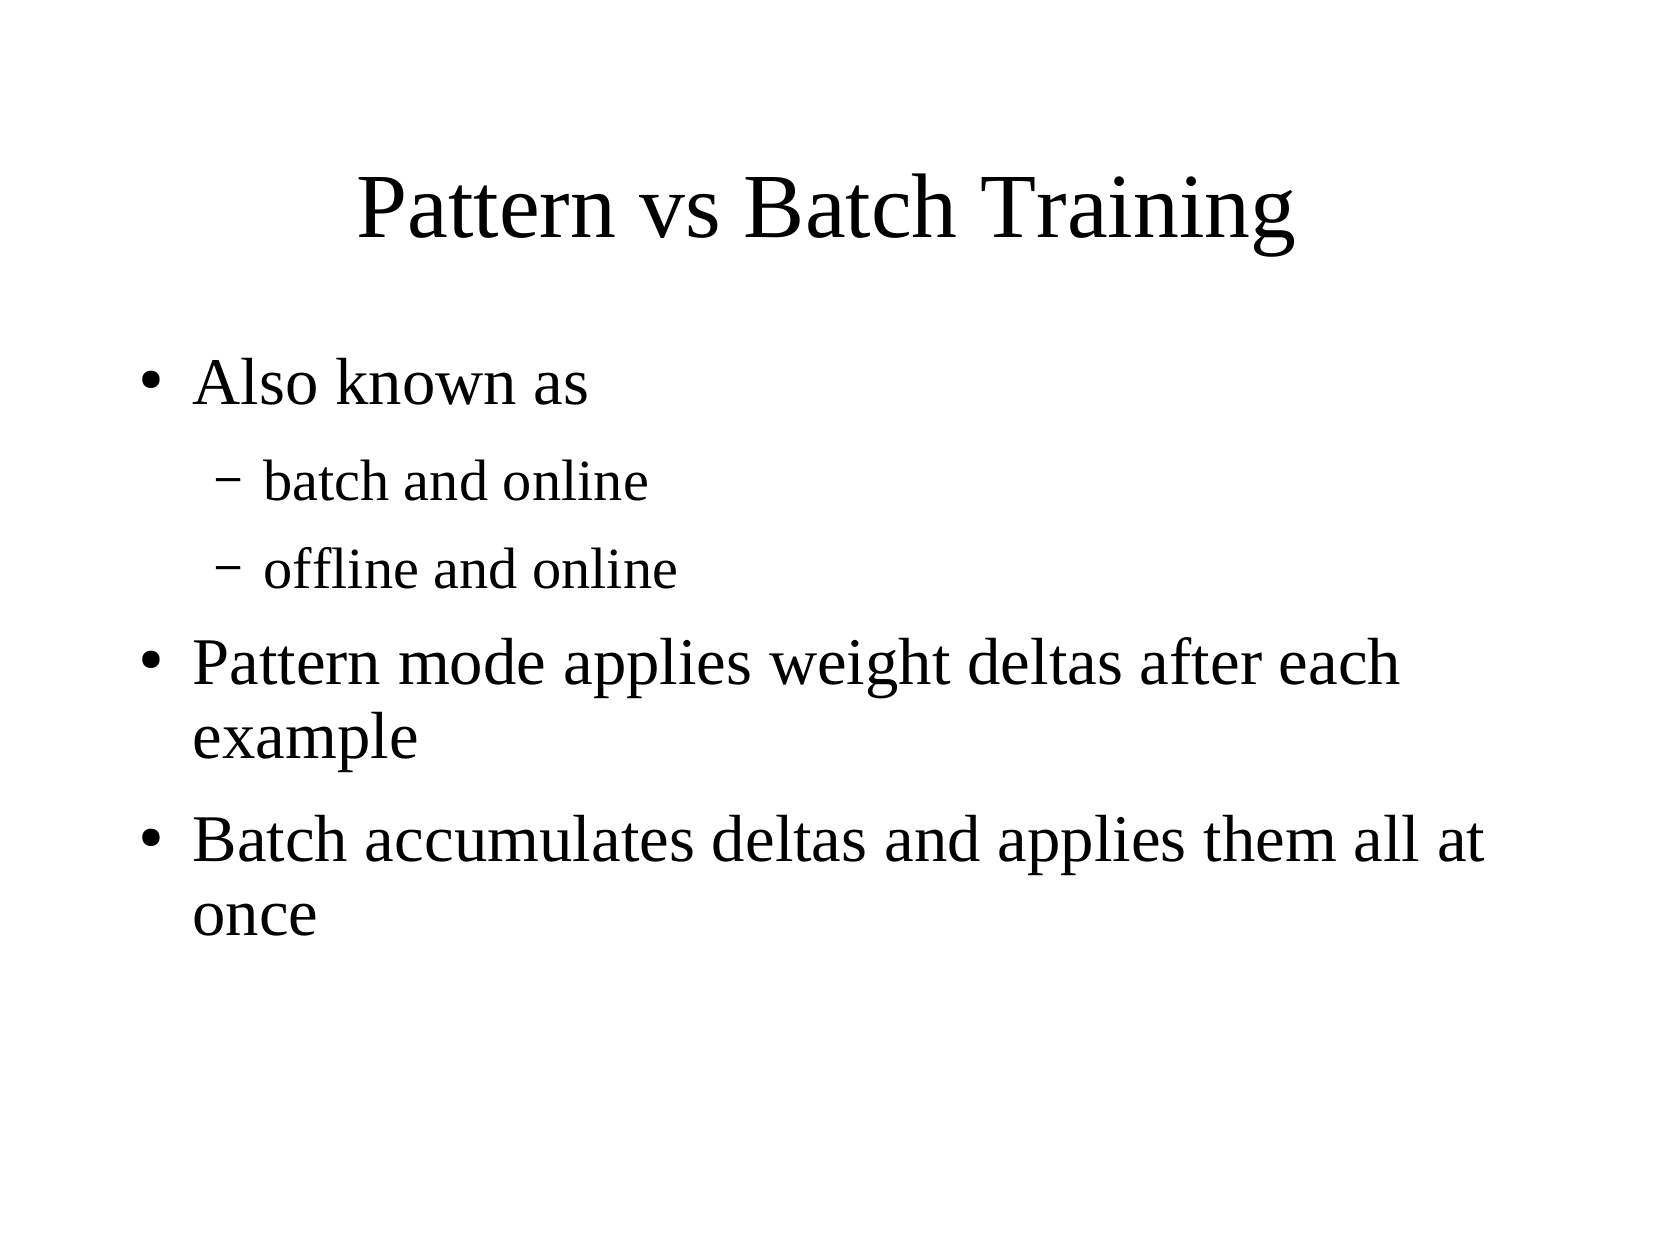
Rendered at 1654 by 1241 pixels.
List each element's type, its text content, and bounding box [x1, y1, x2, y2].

title Pattern vs Batch Training [121, 102, 1534, 311]
list Also known as batch and online offline and online Pattern mode applies weight deltas after each example Batch accumulates deltas and applies them all at once [121, 344, 1534, 1127]
